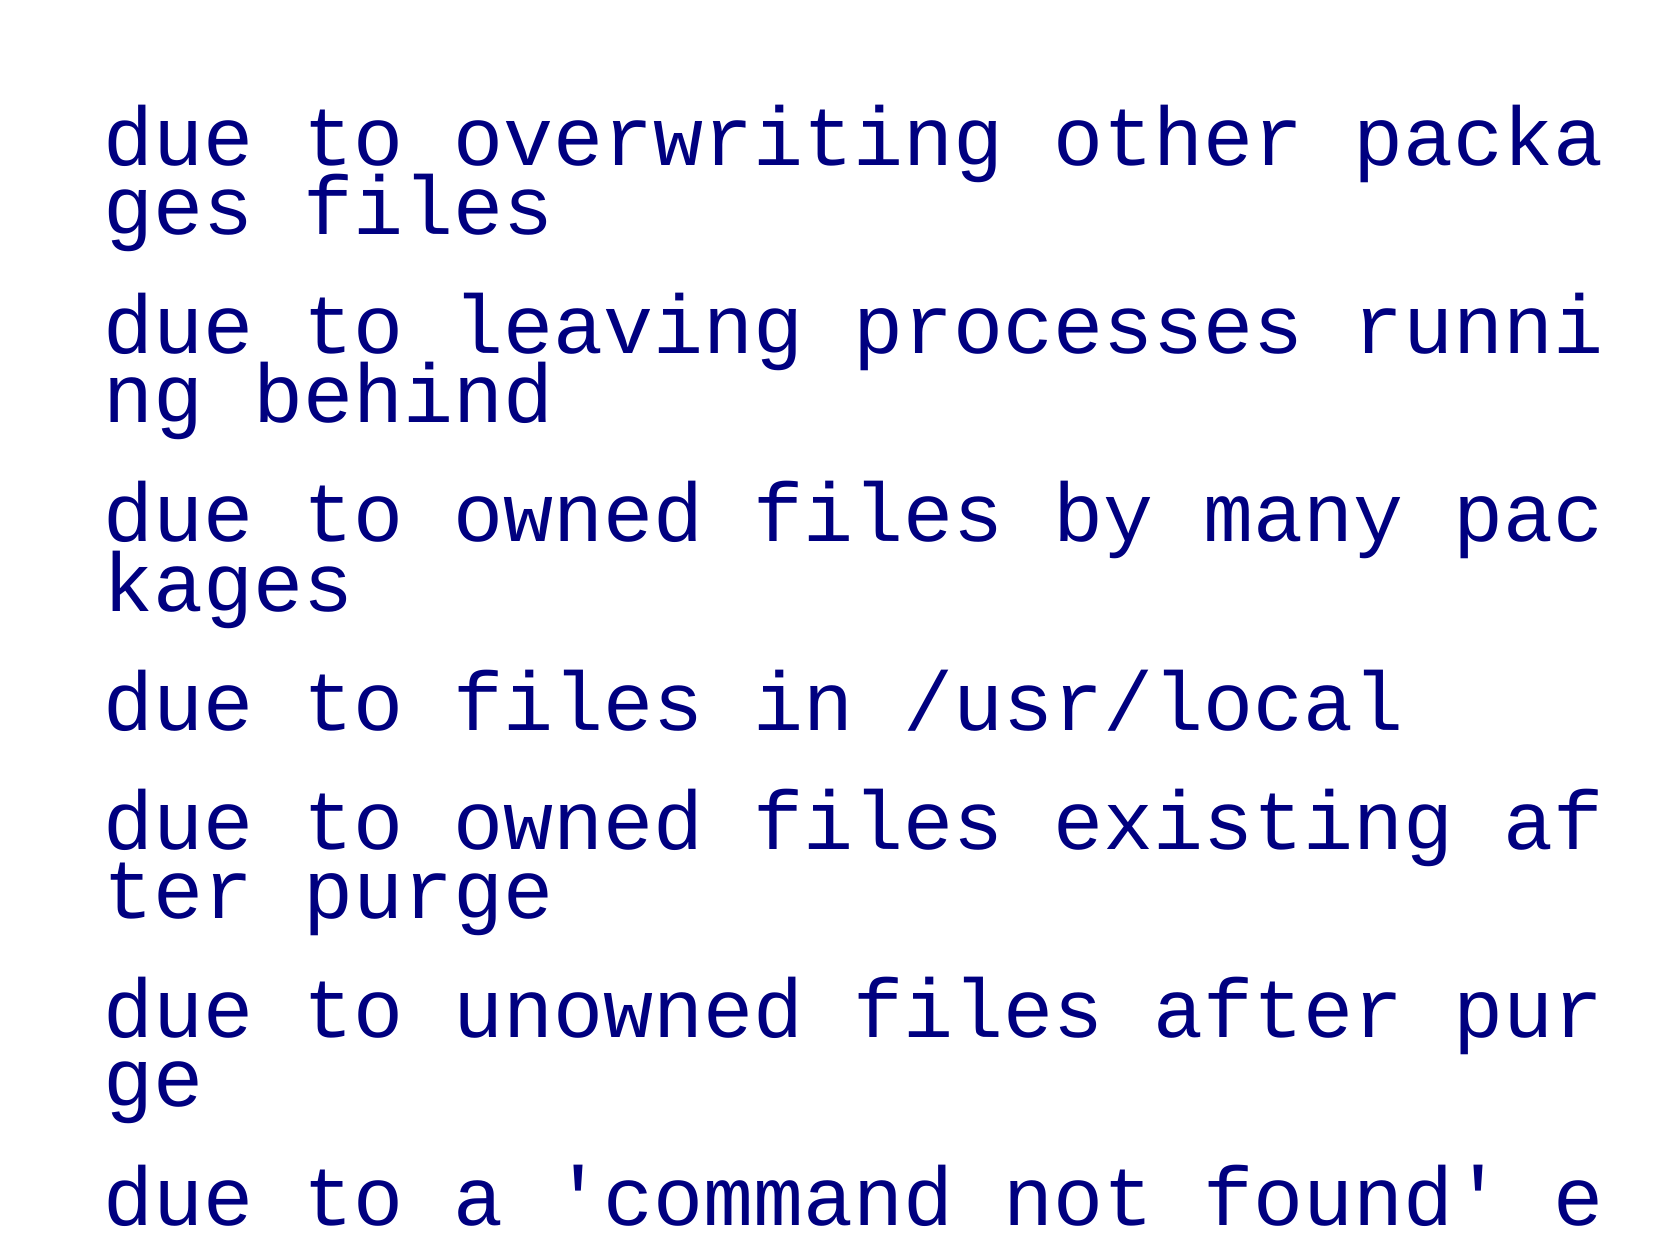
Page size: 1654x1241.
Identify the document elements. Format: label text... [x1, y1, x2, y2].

text_box due to overwriting other packages files due to leaving processes running behind due to owned files by many packages due to files in /usr/local due to owned files existing after purge due to unowned files after purge due to a 'command not found' error unclassified failures [88, 88, 1625, 1093]
